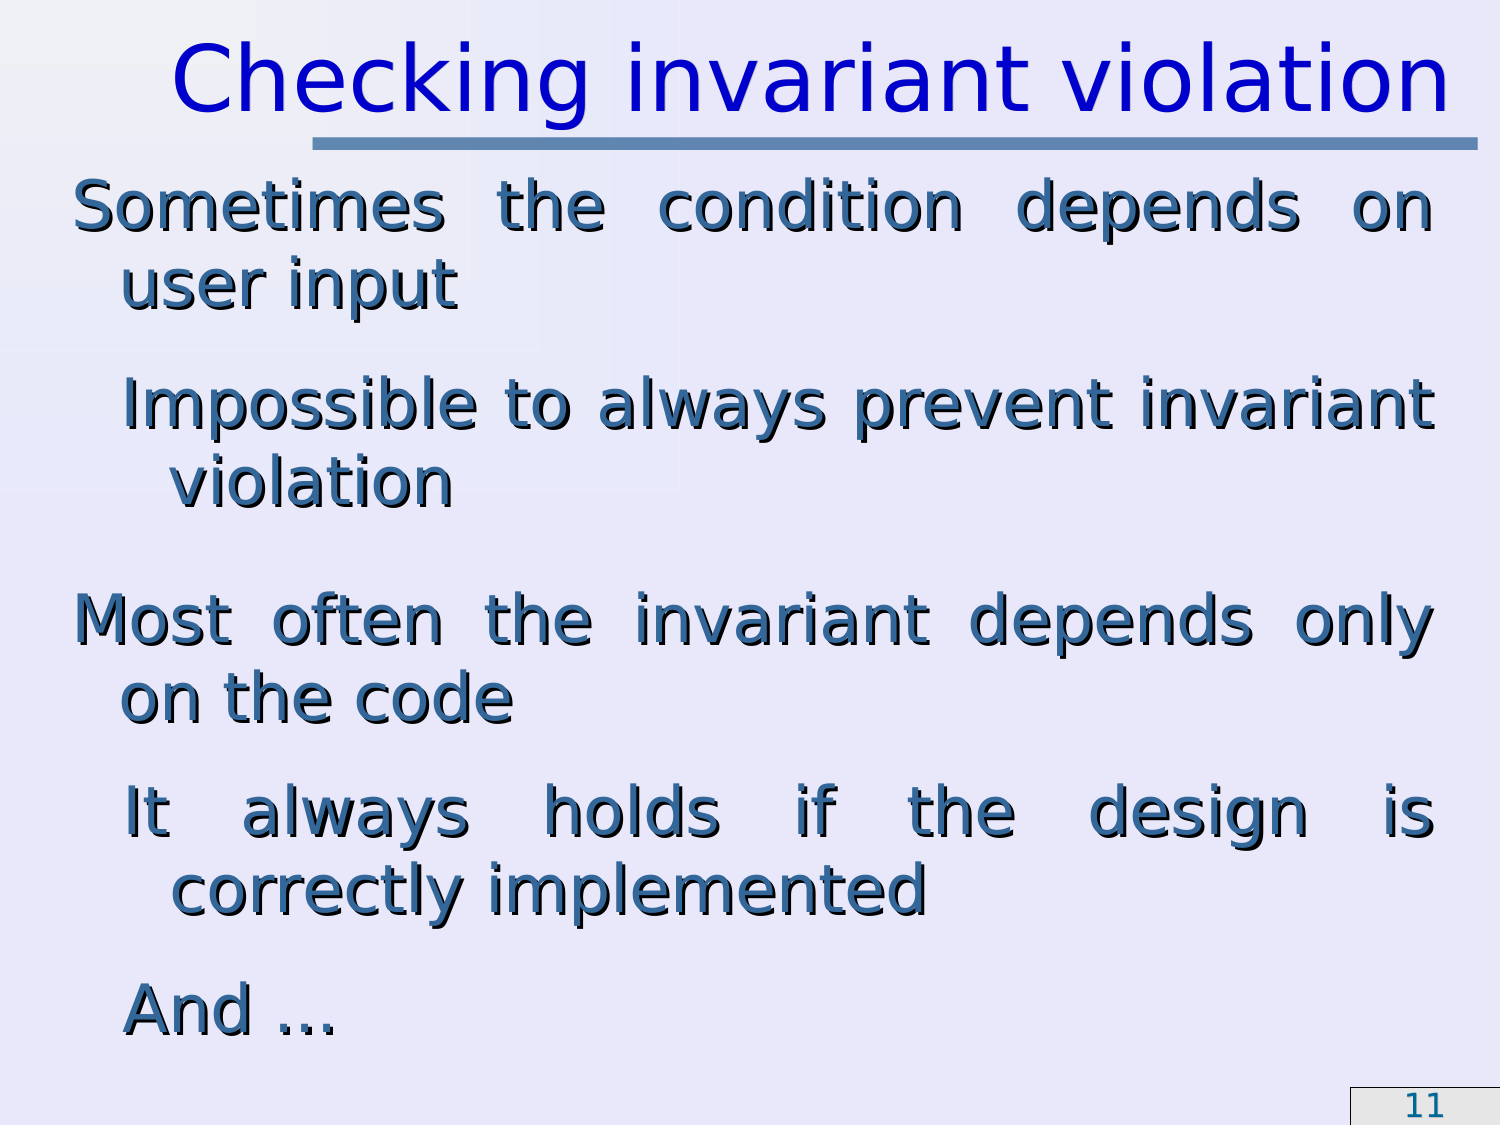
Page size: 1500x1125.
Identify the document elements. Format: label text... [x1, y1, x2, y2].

text_box Sometimes the condition depends on user input Impossible to always prevent invariant violation Most often the invariant depends only on the code It always holds if the design is correctly implemented And ... [56, 159, 1451, 1056]
text_box [312, 137, 1478, 150]
title Checking invariant violation [18, 0, 1470, 141]
